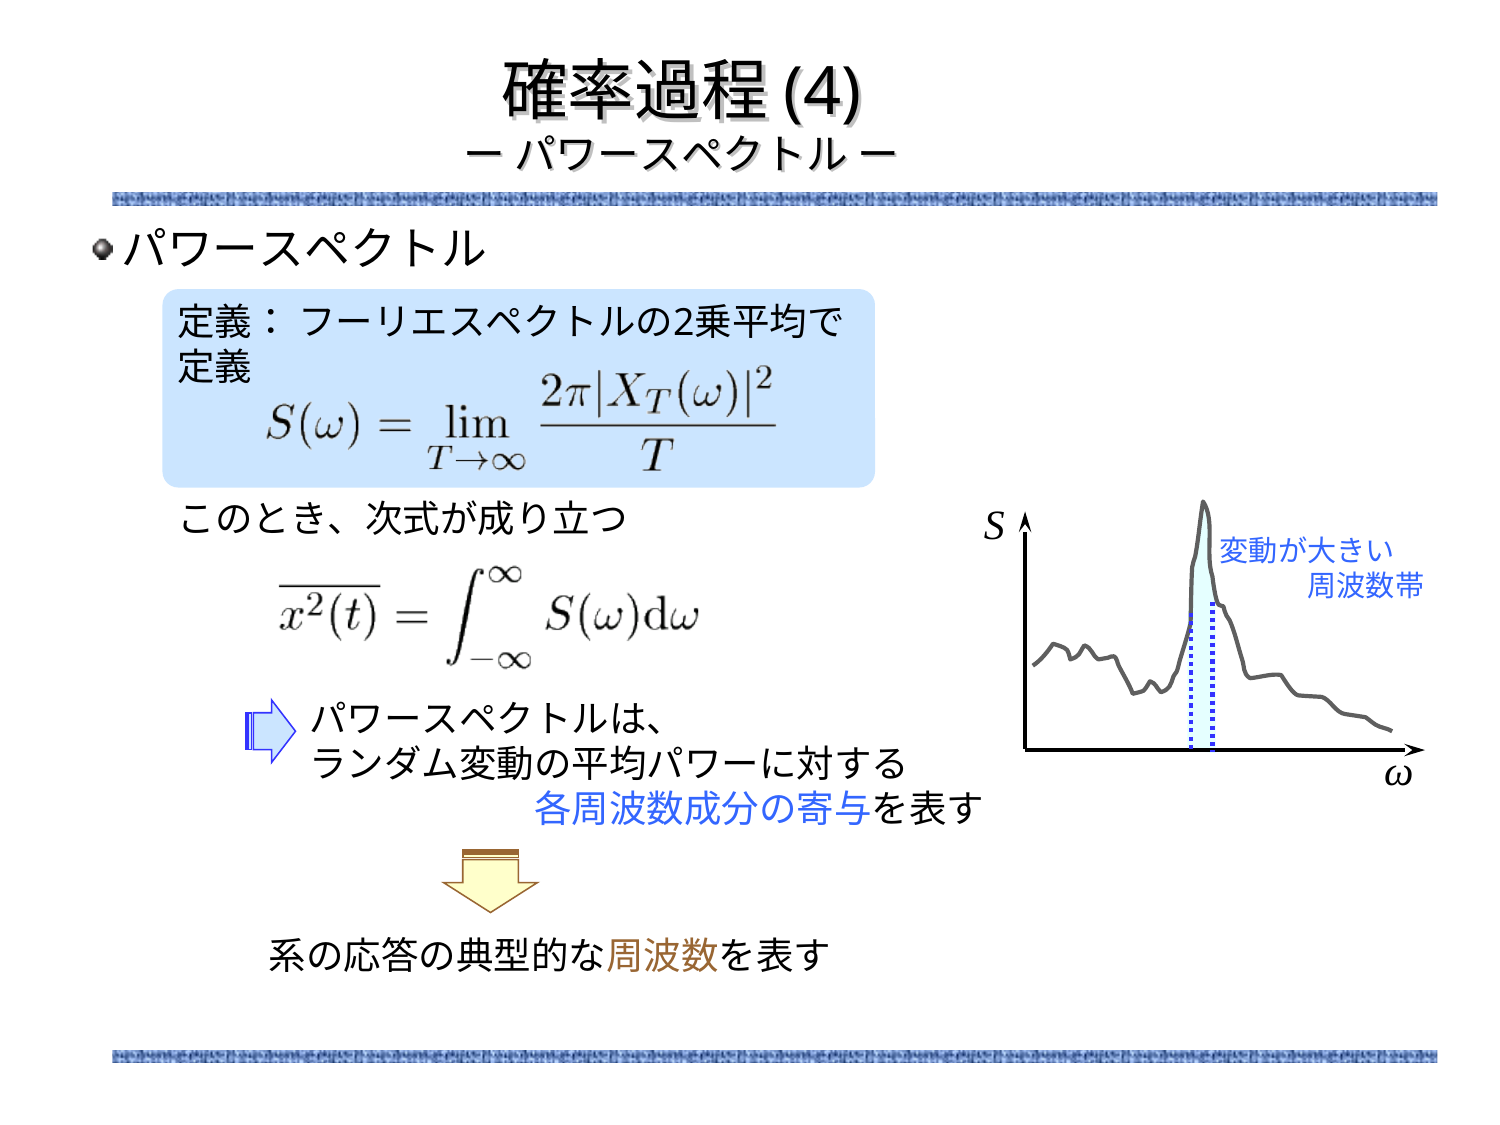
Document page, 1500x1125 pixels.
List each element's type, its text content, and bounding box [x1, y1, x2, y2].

text_box [443, 859, 538, 913]
text_box 変動が大きい 周波数帯 [1205, 524, 1440, 611]
chart [265, 557, 705, 673]
text_box 定義： フーリエスペクトルの2乗平均で定義 [162, 289, 875, 396]
text_box [463, 854, 518, 858]
picture [112, 192, 1438, 206]
text_box S [969, 490, 1020, 556]
text_box このとき、次式が成り立つ [162, 487, 643, 548]
text_box [253, 699, 296, 763]
picture [112, 1050, 1438, 1063]
list パワースペクトル [74, 212, 1451, 1025]
title 確率過程 (4) ー パワースペクトル ー [137, 37, 1225, 188]
text_box パワースペクトルは、 ランダム変動の平均パワーに対する 各周波数成分の寄与を表す [294, 687, 1000, 838]
chart [262, 356, 786, 479]
text_box ω [1369, 736, 1429, 802]
text_box 系の応答の典型的な周波数を表す [254, 924, 847, 986]
